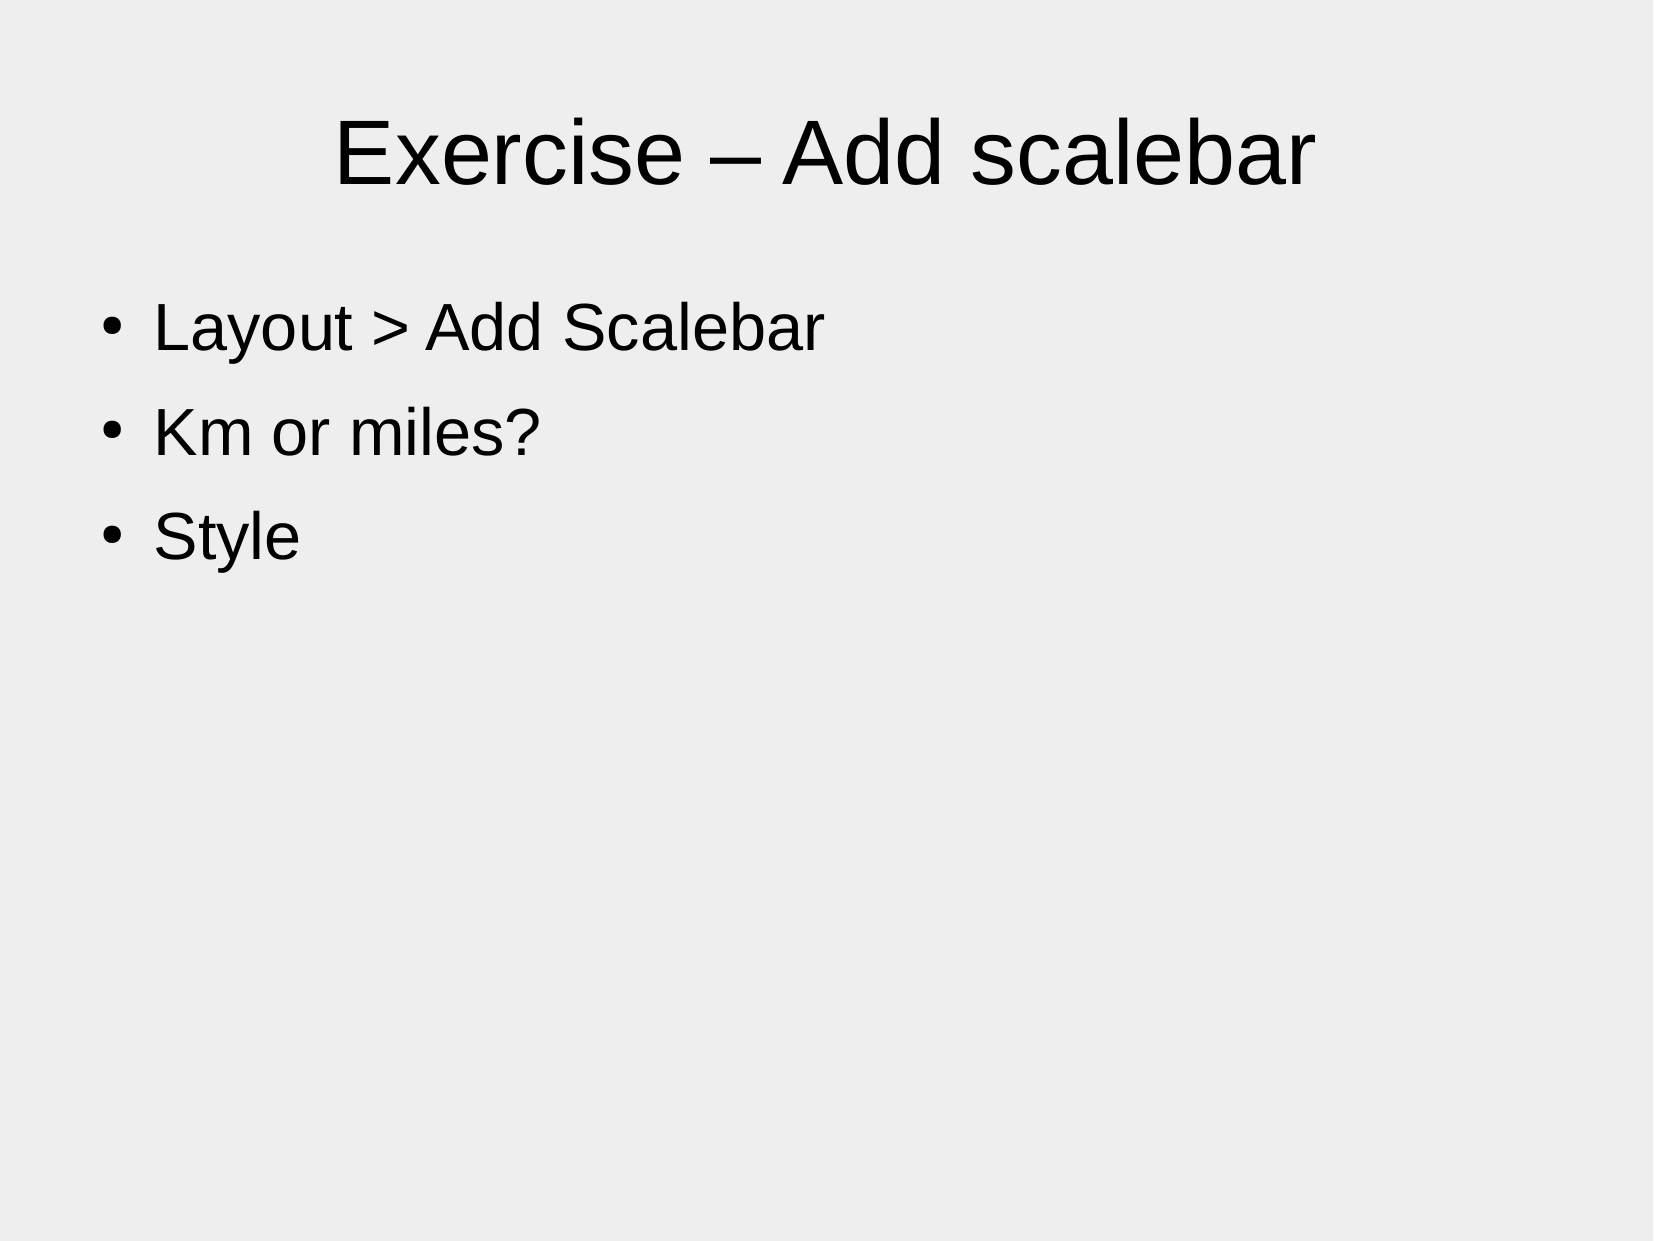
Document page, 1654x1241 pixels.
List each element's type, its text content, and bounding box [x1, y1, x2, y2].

list Layout > Add Scalebar Km or miles? Style [82, 290, 1571, 1141]
title Exercise – Add scalebar [82, 49, 1571, 257]
